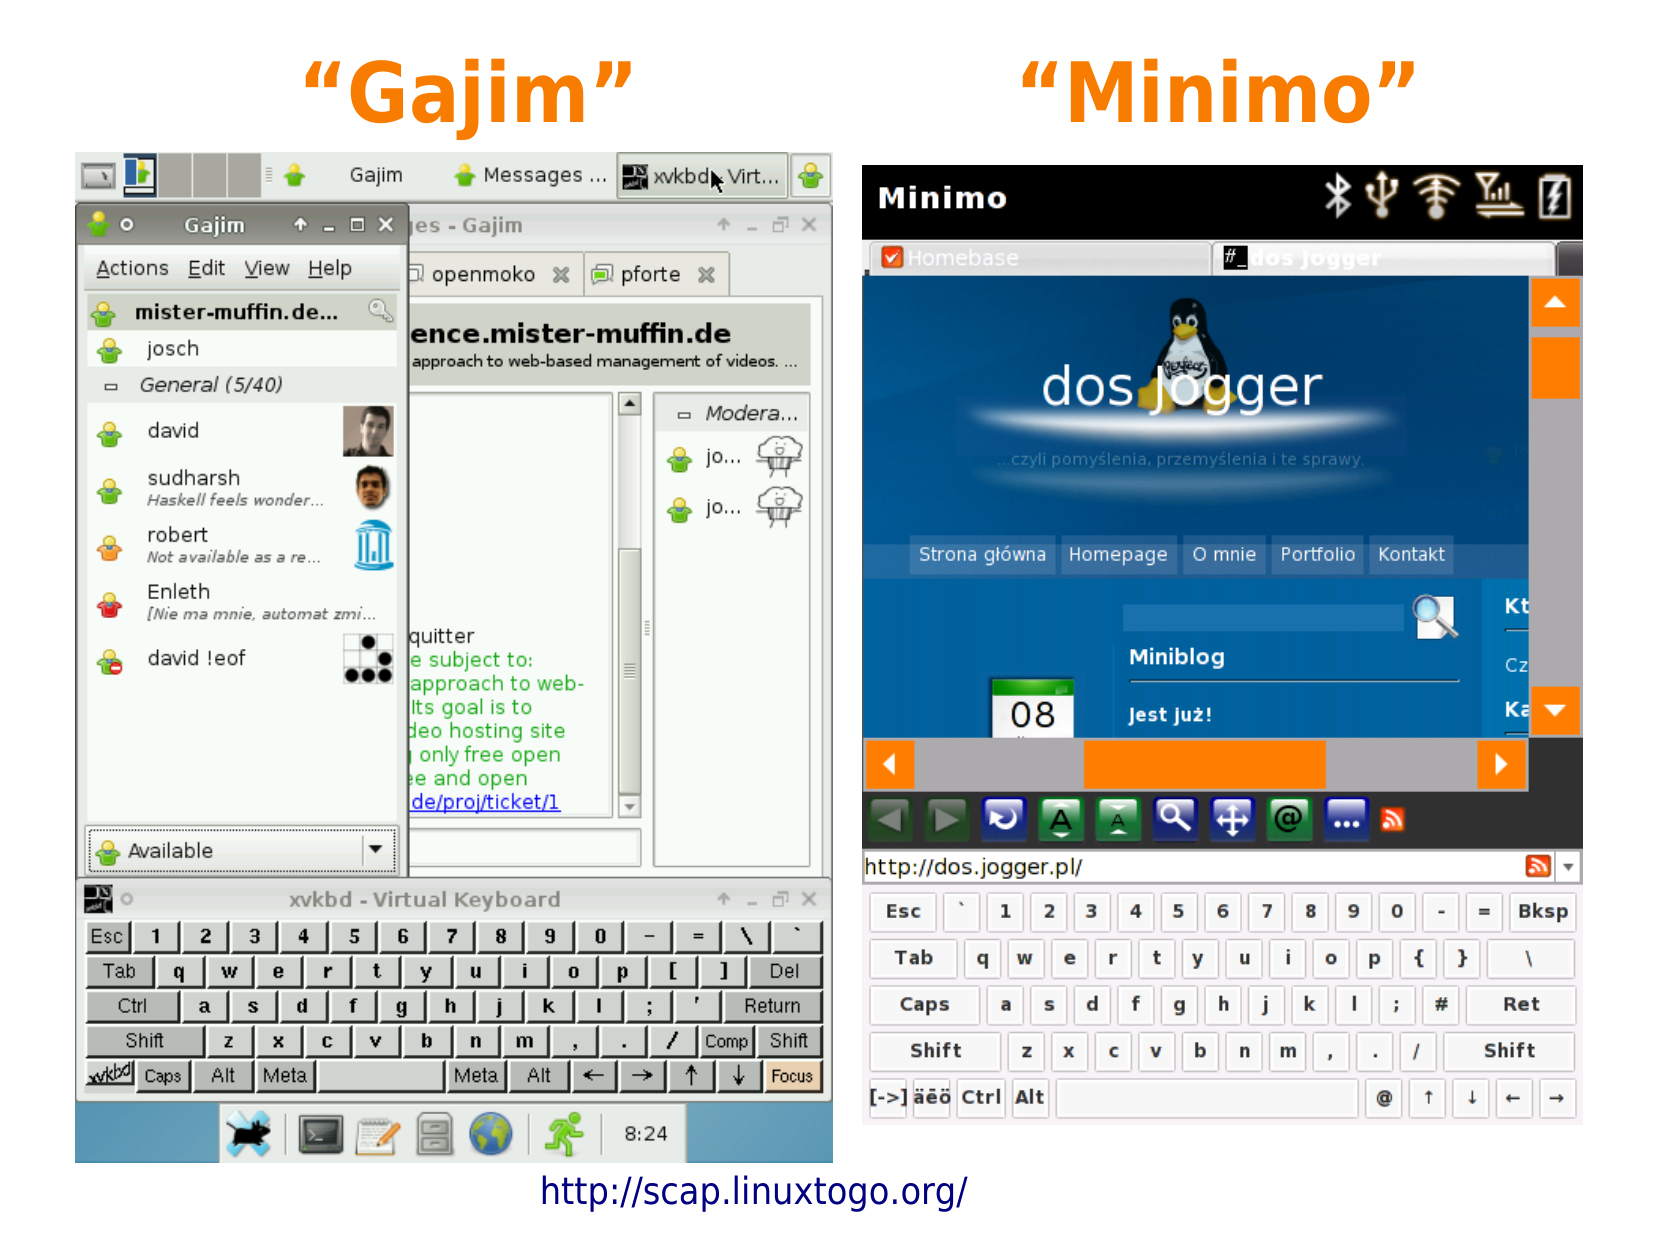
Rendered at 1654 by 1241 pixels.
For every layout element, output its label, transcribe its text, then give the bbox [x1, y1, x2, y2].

picture [75, 152, 833, 1163]
text_box http://scap.linuxtogo.org/ [525, 1162, 1126, 1221]
picture [862, 165, 1583, 1126]
text_box “Gajim” [225, 37, 713, 151]
text_box “Minimo” [975, 37, 1463, 151]
